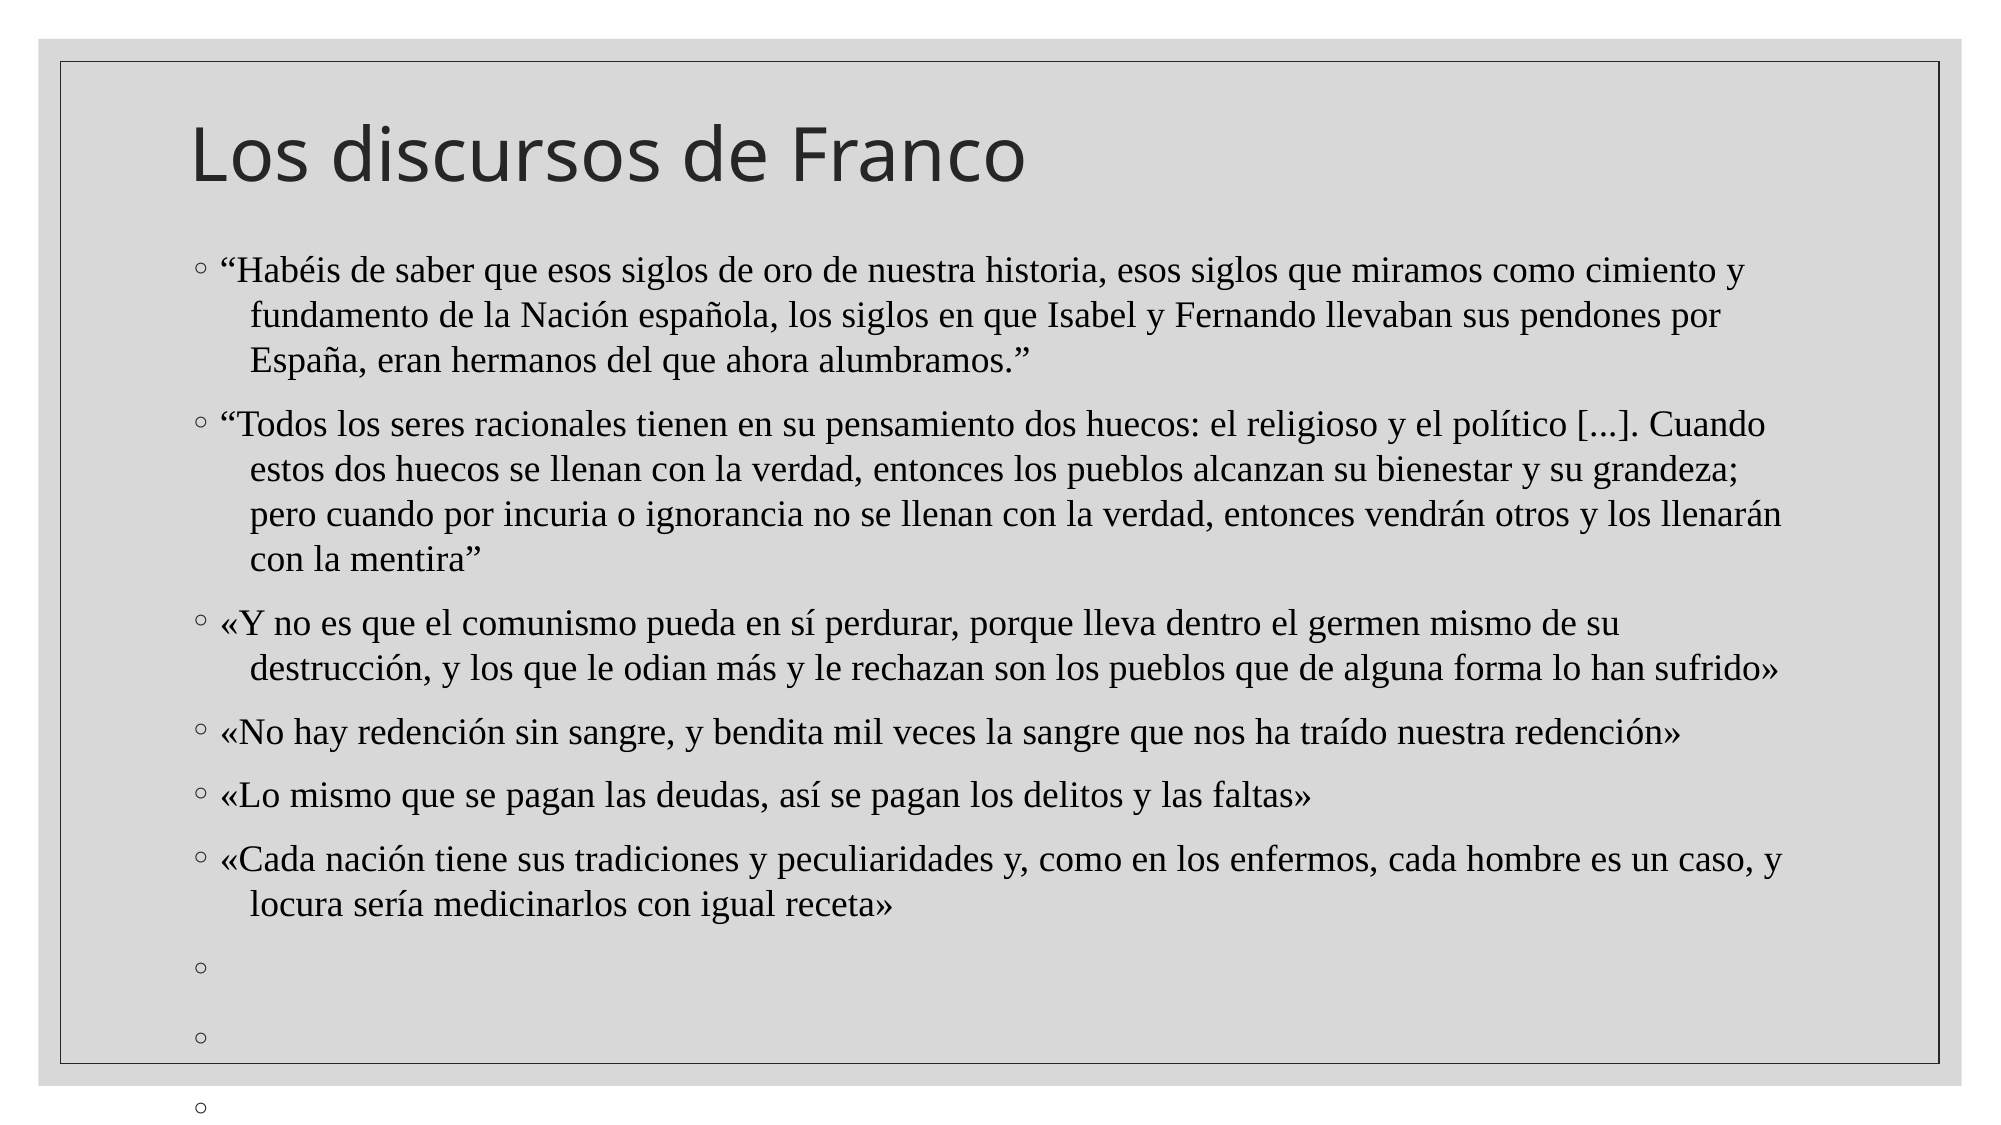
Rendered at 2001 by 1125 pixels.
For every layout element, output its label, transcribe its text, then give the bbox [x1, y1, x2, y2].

title Los discursos de Franco [174, 105, 1825, 209]
list “Habéis de saber que esos siglos de oro de nuestra historia, esos siglos que miramos como cimiento y fundamento de la Nación española, los siglos en que Isabel y Fernando llevaban sus pendones por España, eran hermanos del que ahora alumbramos.” “Todos los seres racionales tienen en su pensamiento dos huecos: el religioso y el político [...]. Cuando estos dos huecos se llenan con la verdad, entonces los pueblos alcanzan su bienestar y su grandeza; pero cuando por incuria o ignorancia no se llenan con la verdad, entonces vendrán otros y los llenarán con la mentira” «Y no es que el comunismo pueda en sí perdurar, porque lleva dentro el germen mismo de su destrucción, y los que le odian más y le rechazan son los pueblos que de alguna forma lo han sufrido» «No hay redención sin sangre, y bendita mil veces la sangre que nos ha traído nuestra redención» «Lo mismo que se pagan las deudas, así se pagan los delitos y las faltas» «Cada nación tiene sus tradiciones y peculiaridades y, como en los enfermos, cada hombre es un caso, y locura sería medicinarlos con igual receta» [174, 237, 1825, 977]
